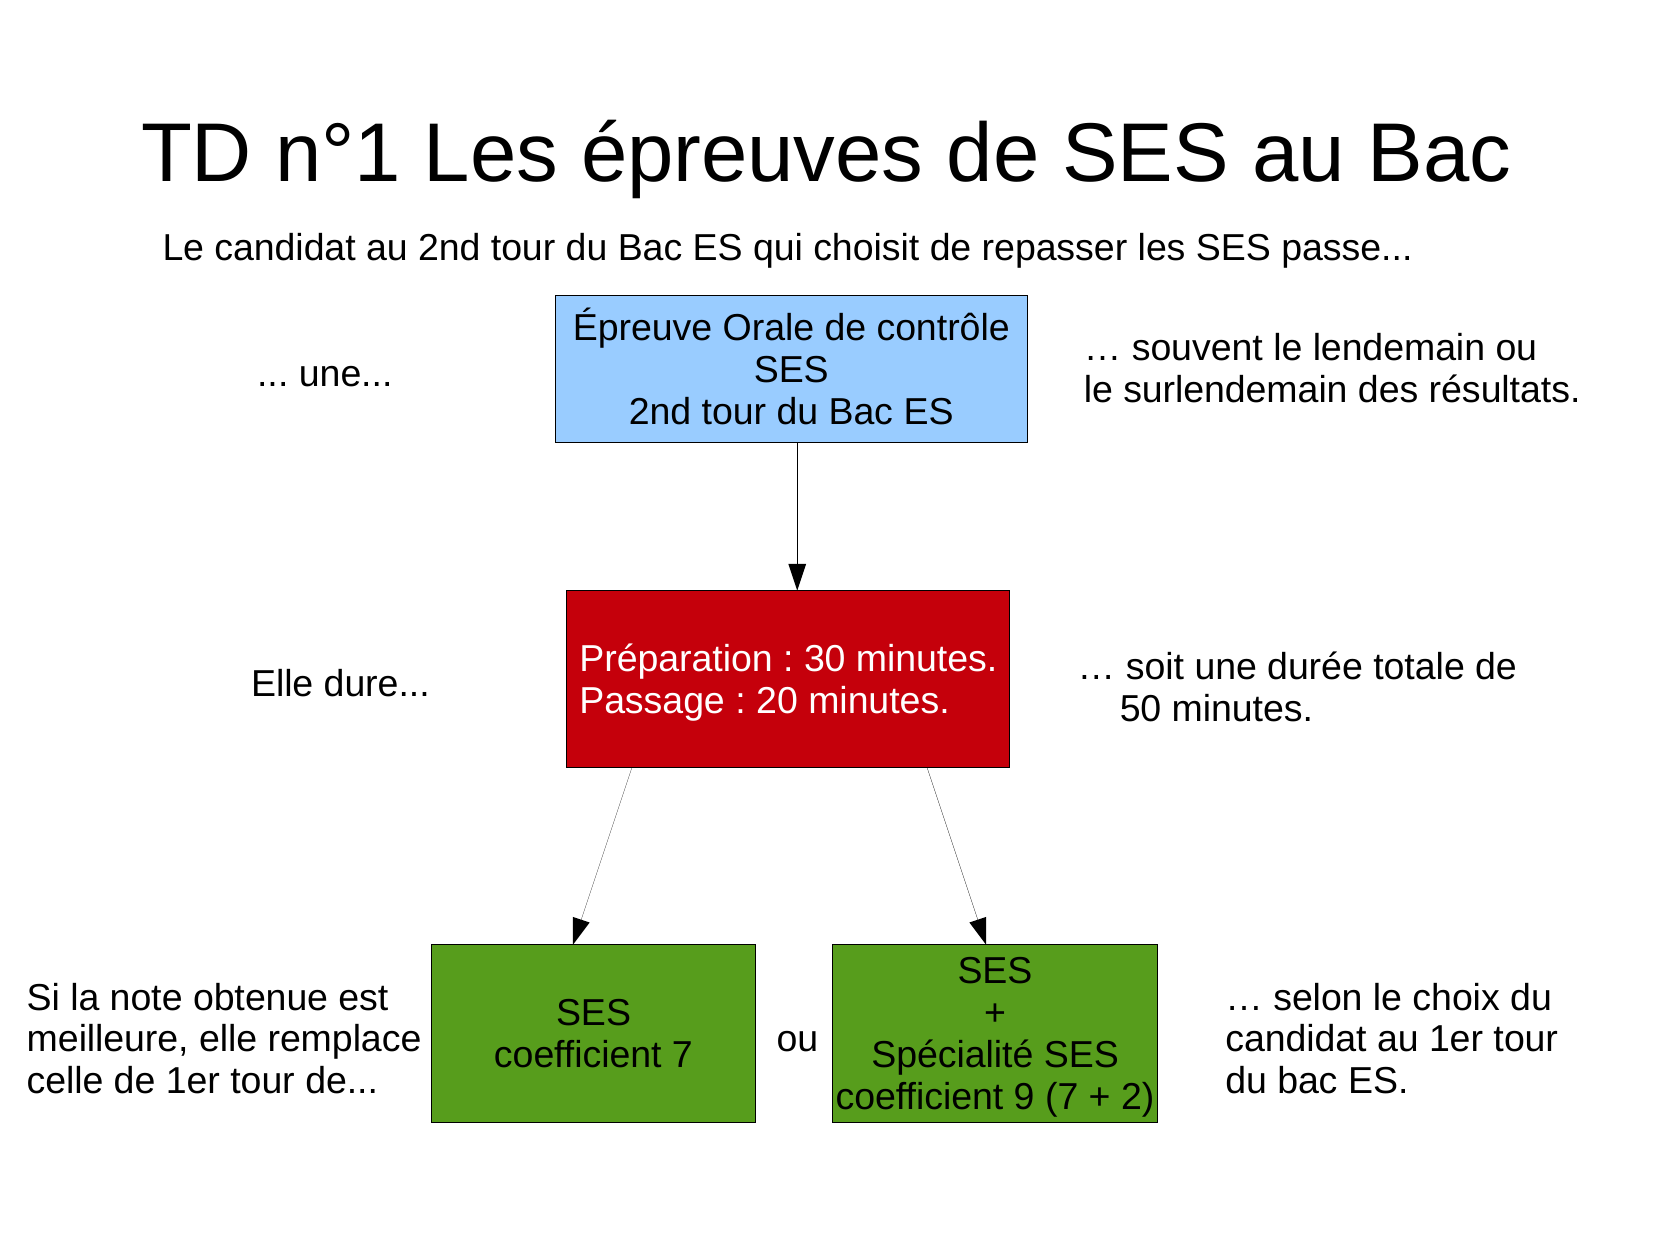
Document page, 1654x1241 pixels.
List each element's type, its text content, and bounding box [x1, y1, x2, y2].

text_box Elle dure... [236, 655, 446, 713]
text_box Si la note obtenue est meilleure, elle remplace celle de 1er tour de... [11, 968, 438, 1110]
text_box … souvent le lendemain ou le surlendemain des résultats. [1069, 318, 1597, 418]
text_box … soit une durée totale de 50 minutes. [1062, 637, 1533, 737]
text_box Épreuve Orale de contrôle SES 2nd tour du Bac ES [555, 295, 1028, 443]
text_box Préparation : 30 minutes. Passage : 20 minutes. [566, 590, 1010, 768]
text_box … selon le choix du candidat au 1er tour du bac ES. [1210, 968, 1574, 1110]
text_box ... une... [147, 345, 502, 403]
text_box SES + Spécialité SES coefficient 9 (7 + 2) [832, 944, 1158, 1123]
text_box Le candidat au 2nd tour du Bac ES qui choisit de repasser les SES passe... [147, 218, 1431, 276]
text_box SES coefficient 7 [431, 944, 756, 1123]
title TD n°1 Les épreuves de SES au Bac [82, 49, 1571, 257]
text_box ou [761, 1009, 834, 1067]
